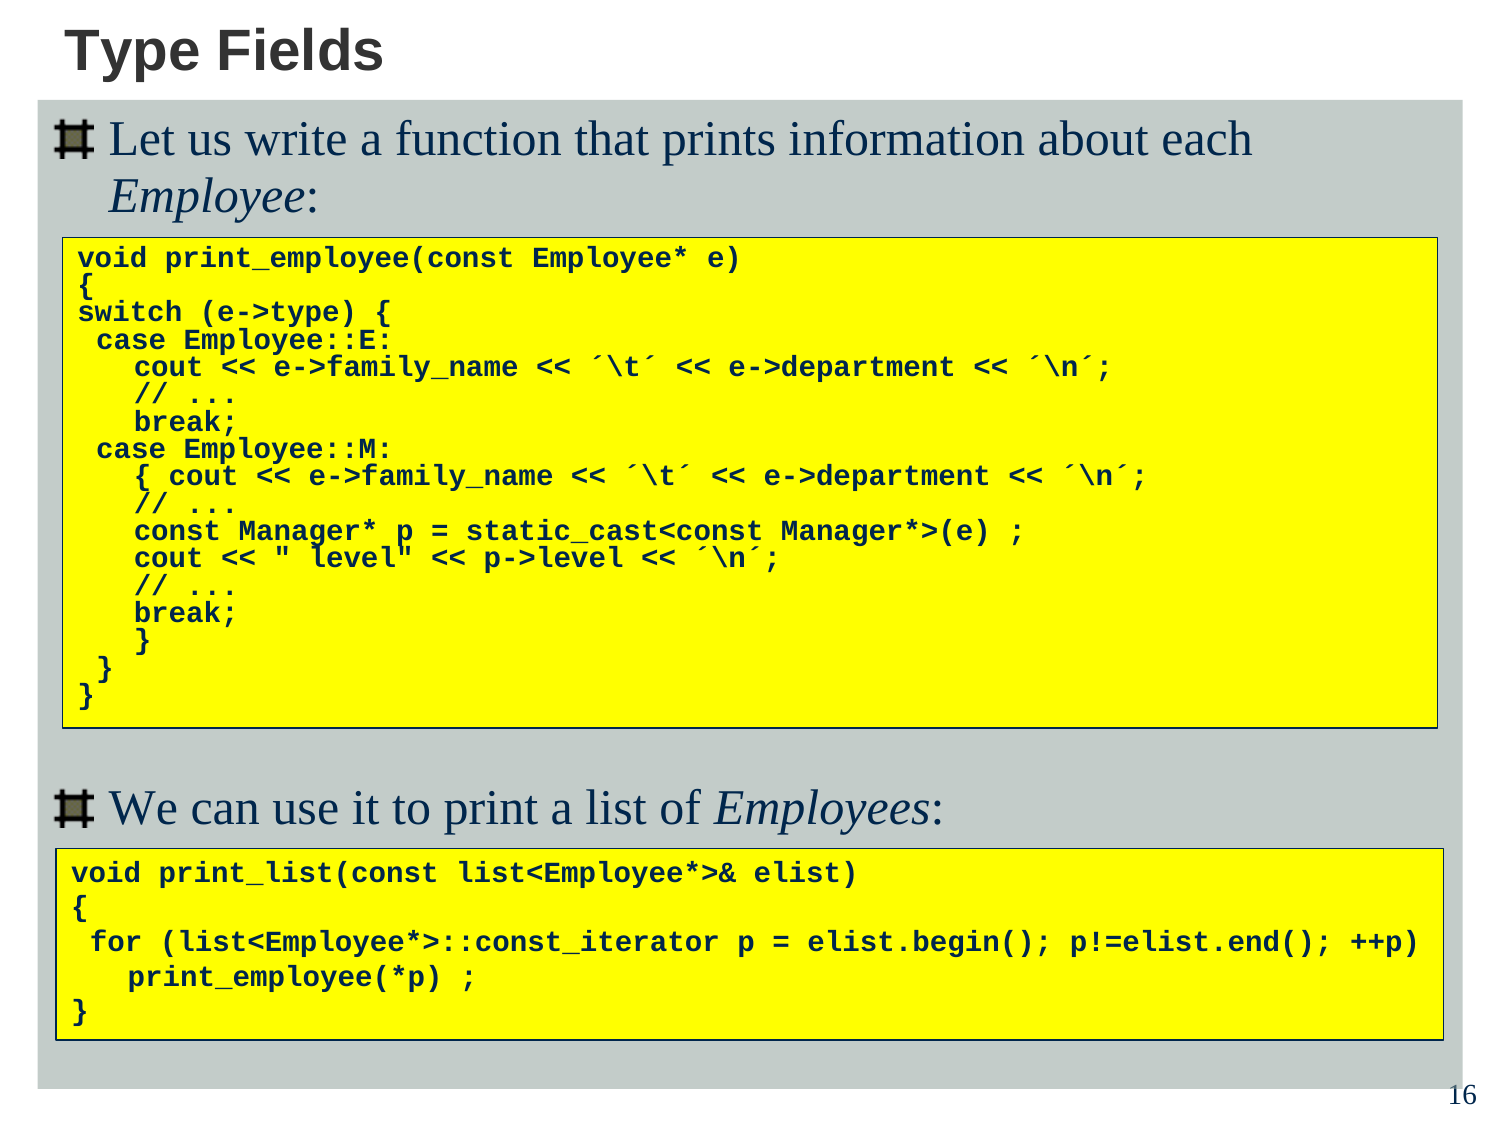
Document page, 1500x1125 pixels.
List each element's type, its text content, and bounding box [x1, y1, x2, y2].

list Let us write a function that prints information about each Employee: We can use it to print a list of Employees: [37, 99, 1463, 1089]
title Type Fields [50, 0, 1450, 91]
text_box void print_employee(const Employee* e) { switch (e->type) { case Employee::E: cout << e->family_name << ´\t´ << e->department << ´\n´; // ... break; case Employee::M: { cout << e->family_name << ´\t´ << e->department << ´\n´; // ... const Manager* p = static_cast<const Manager*>(e) ; cout << " level" << p->level << ´\n´; // ... break; } } } [62, 237, 1438, 734]
text_box void print_list(const list<Employee*>& elist) { for (list<Employee*>::const_iterator p = elist.begin(); p!=elist.end(); ++p) print_employee(*p) ; } [56, 848, 1444, 1040]
